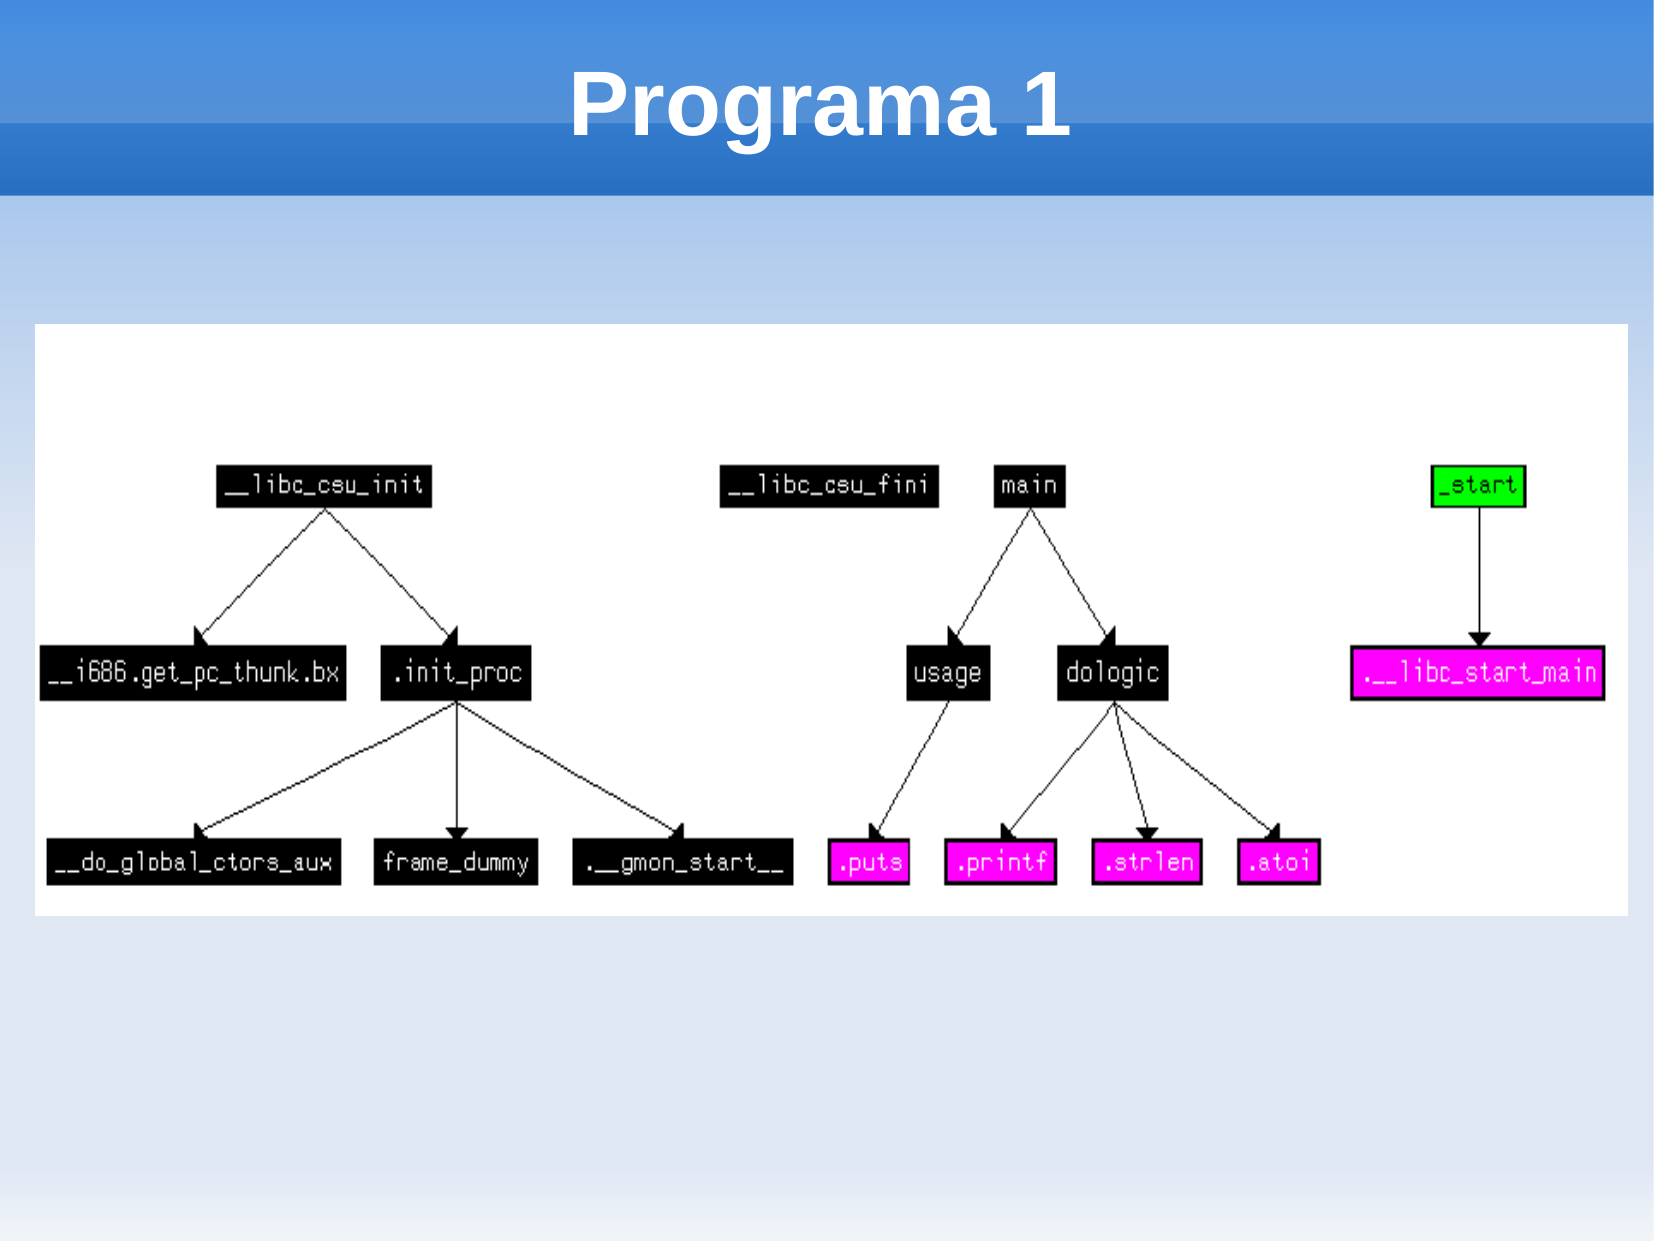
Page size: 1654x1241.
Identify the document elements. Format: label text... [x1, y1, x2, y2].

title Programa 1 [76, 7, 1565, 200]
picture [0, 0, 1654, 1241]
